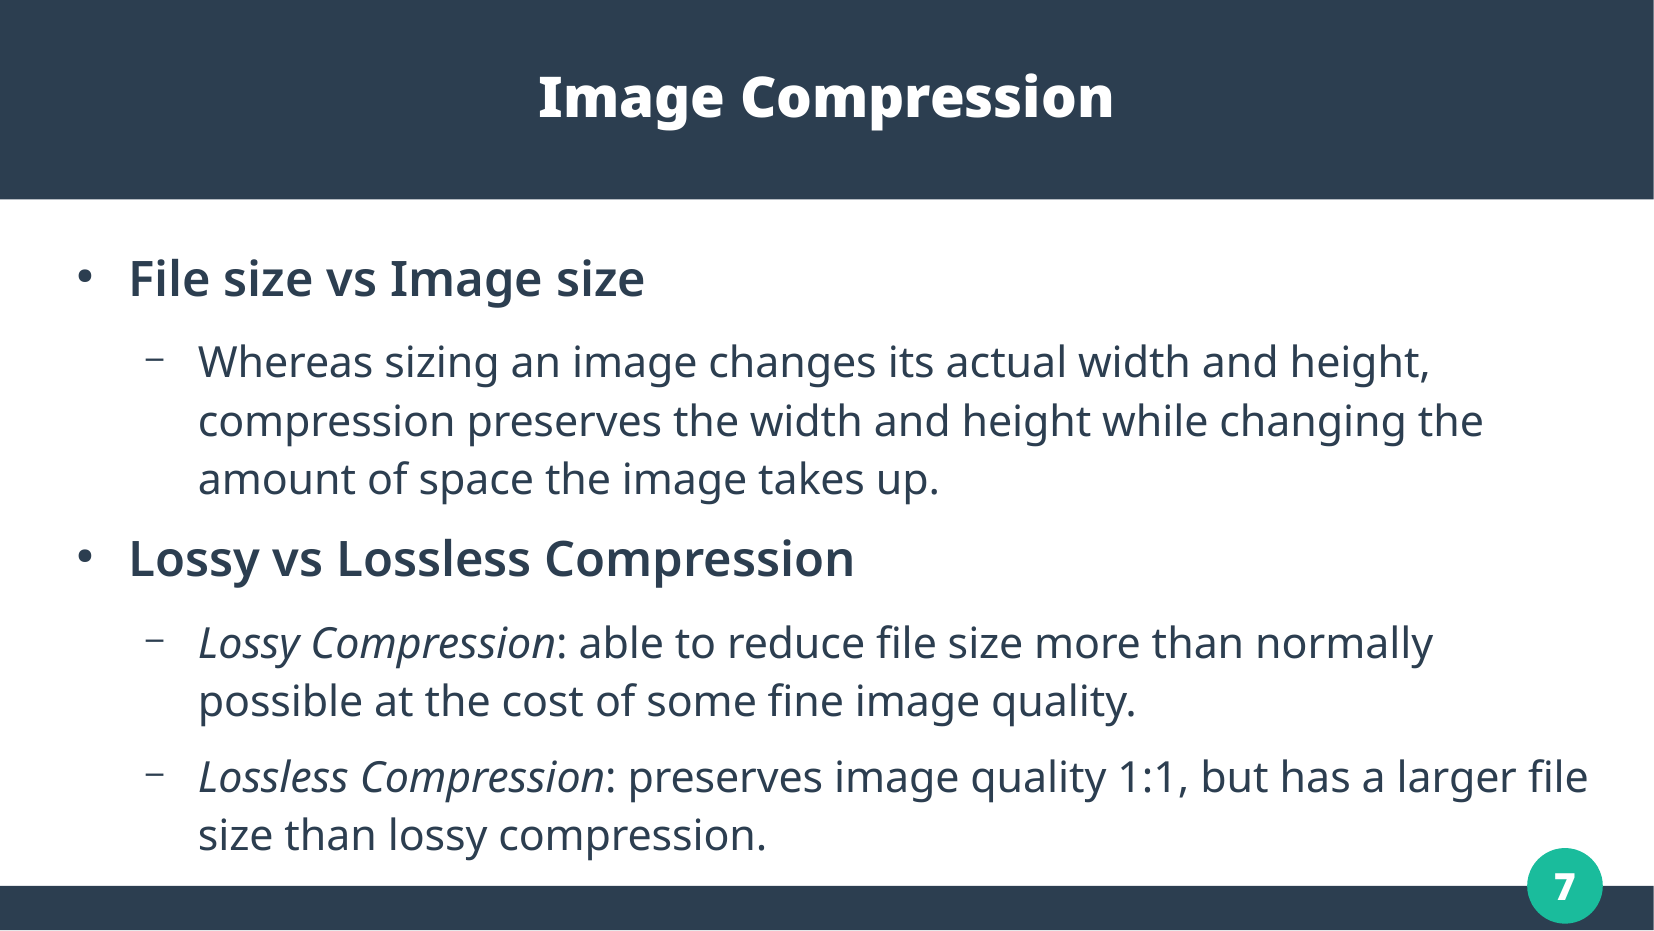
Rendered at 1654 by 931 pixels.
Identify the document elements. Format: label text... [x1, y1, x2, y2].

title Image Compression [59, 37, 1595, 155]
list File size vs Image size Whereas sizing an image changes its actual width and height, compression preserves the width and height while changing the amount of space the image takes up. Lossy vs Lossless Compression Lossy Compression: able to reduce file size more than normally possible at the cost of some fine image quality. Lossless Compression: preserves image quality 1:1, but has a larger file size than lossy compression. [59, 243, 1595, 864]
